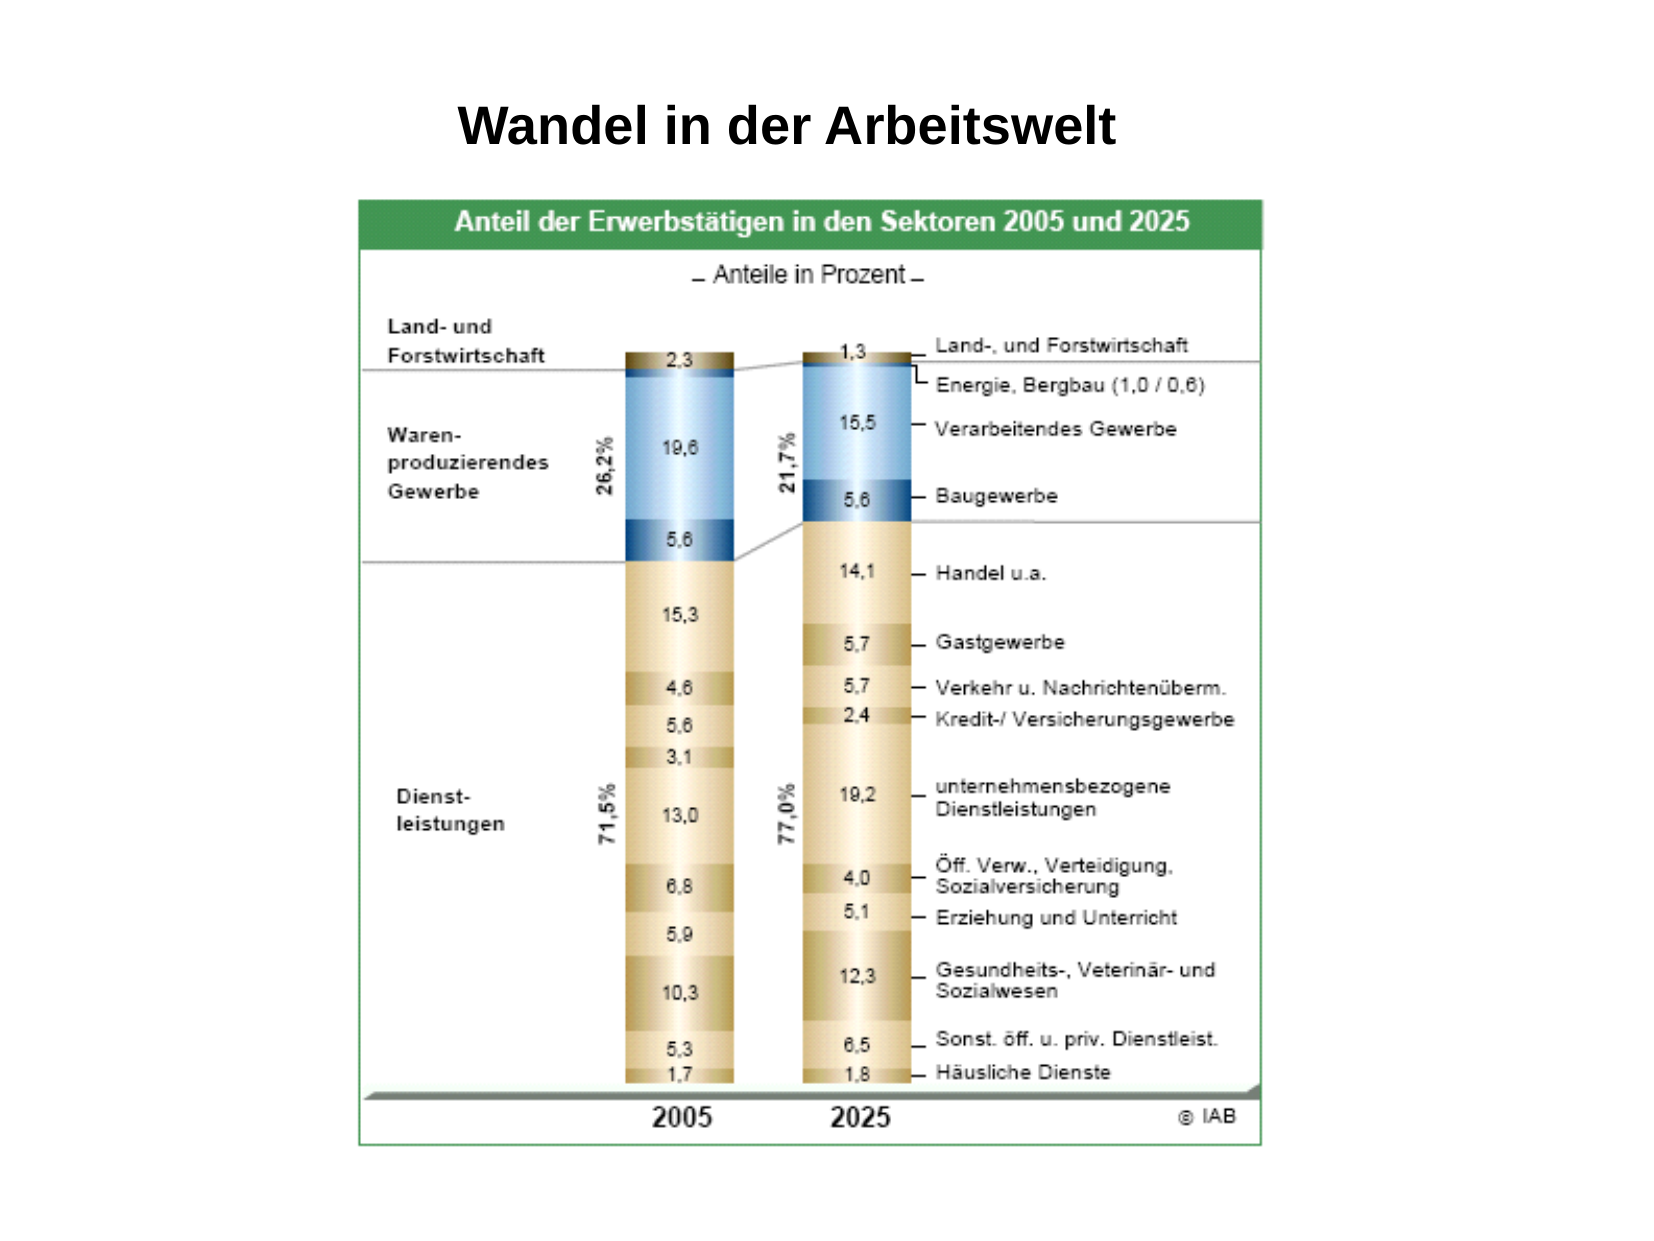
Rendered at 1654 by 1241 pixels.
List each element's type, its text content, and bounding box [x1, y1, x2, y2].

picture [338, 171, 1300, 1182]
text_box Wandel in der Arbeitswelt [442, 88, 1241, 166]
